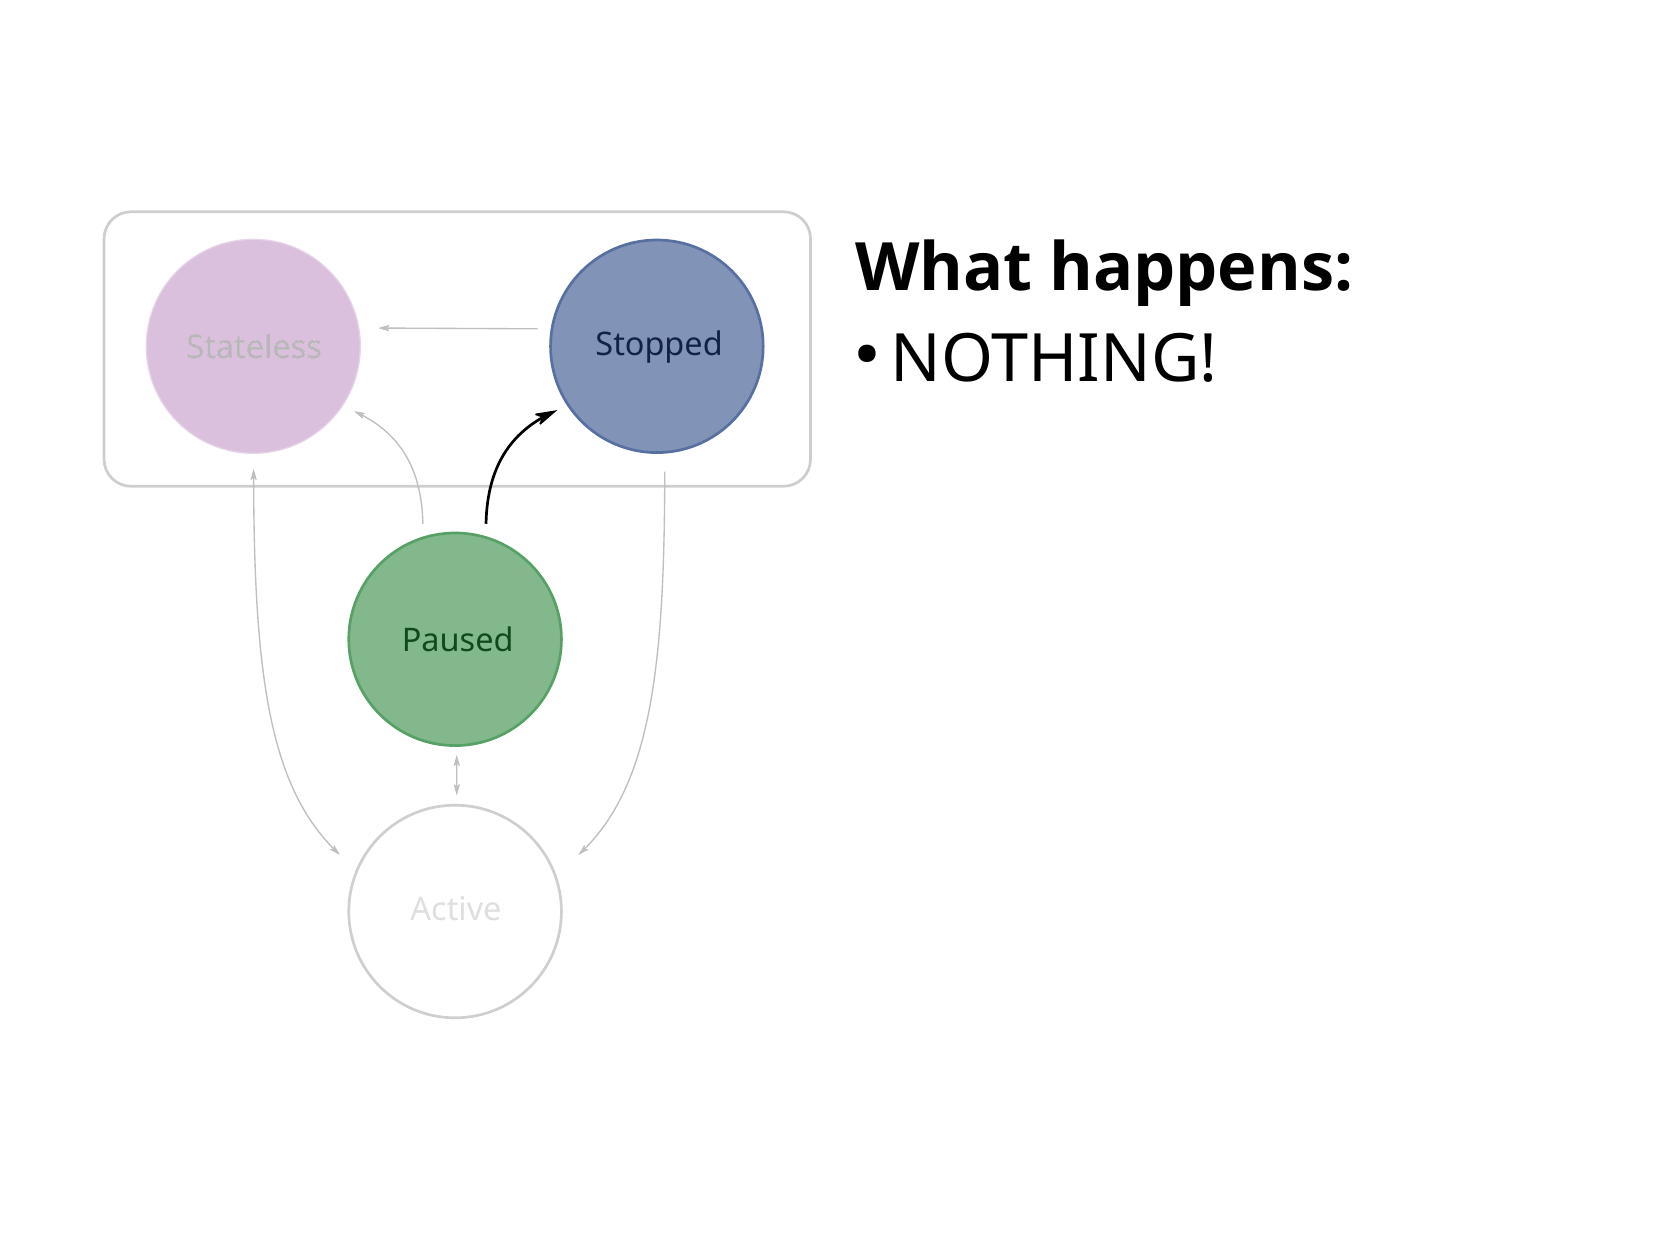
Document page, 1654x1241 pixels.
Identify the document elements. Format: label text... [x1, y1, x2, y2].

subtitle What happens: NOTHING! [855, 107, 1606, 603]
picture [75, 182, 840, 1047]
